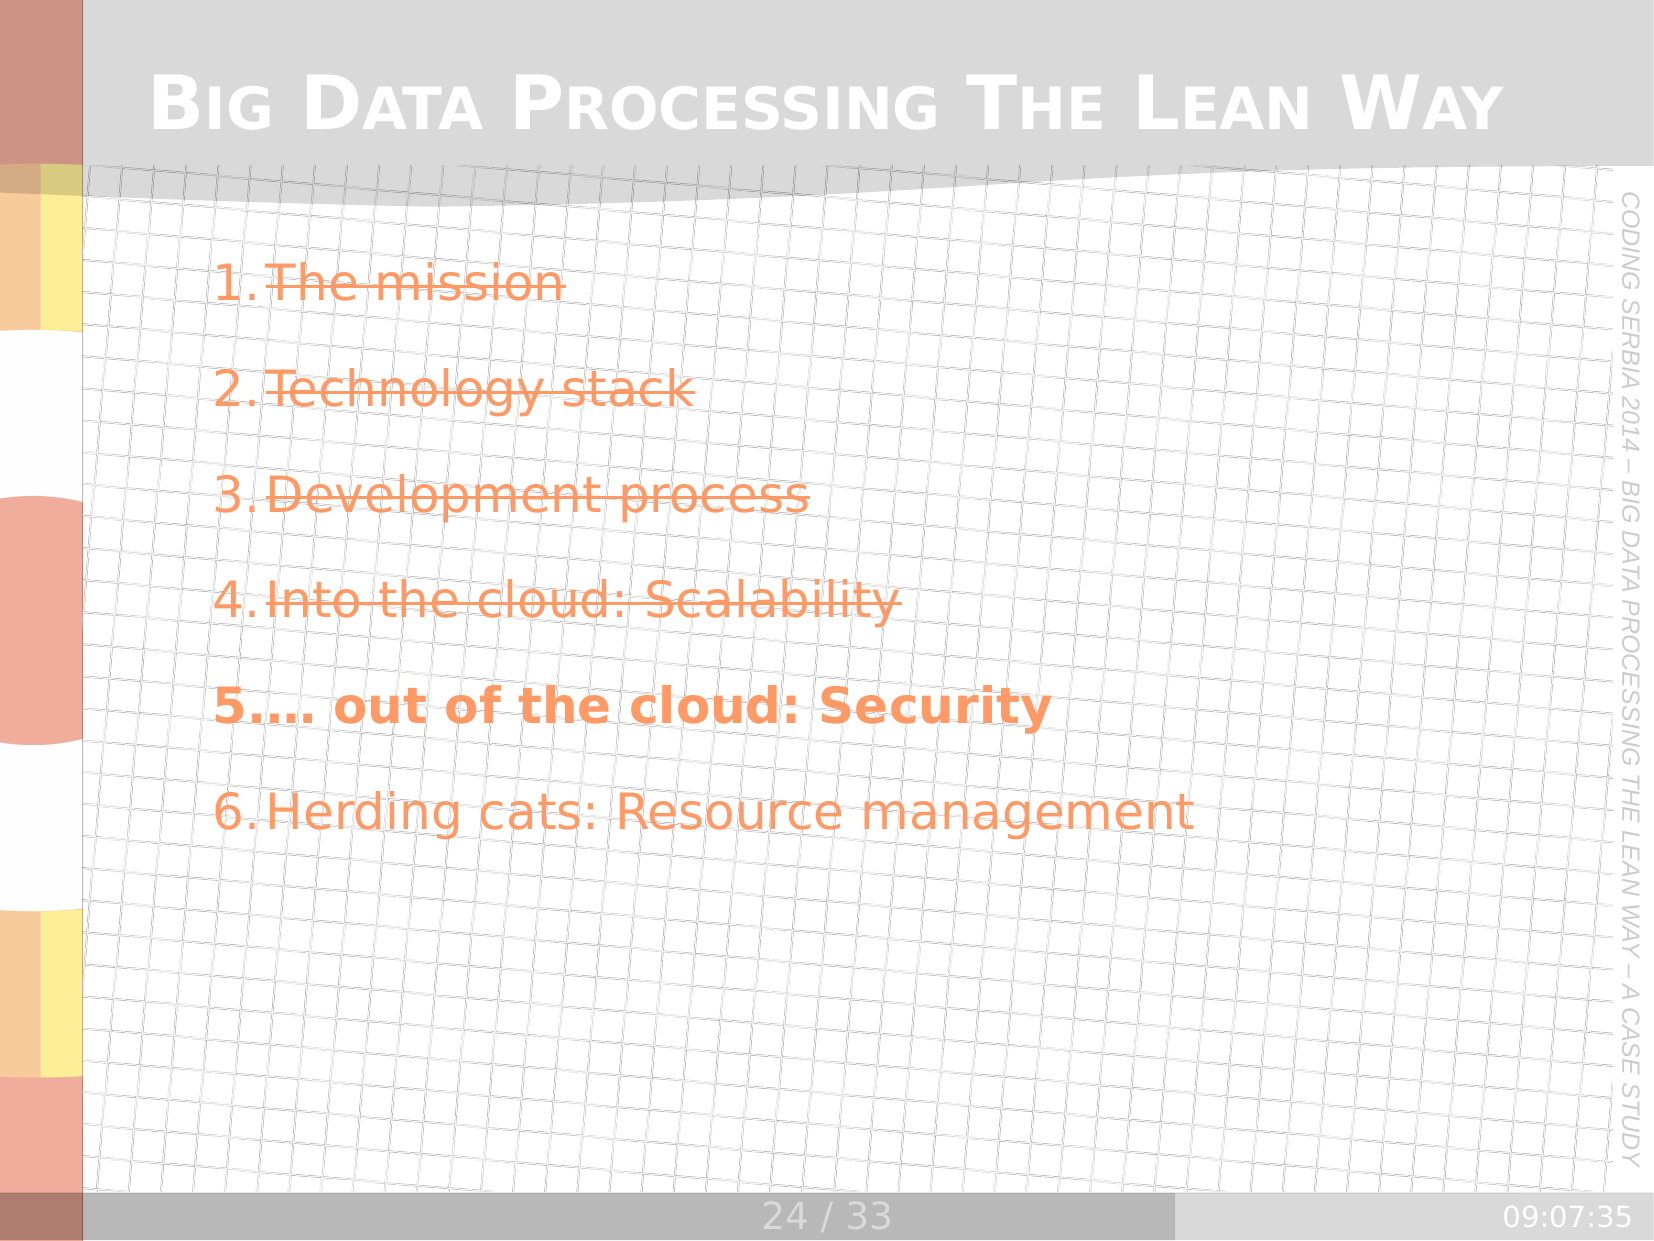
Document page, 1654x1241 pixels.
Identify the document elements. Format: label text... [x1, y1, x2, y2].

text_box [0, 1192, 1176, 1241]
picture [82, 165, 1613, 1192]
title BIG DATA PROCESSING THE LEAN WAY [147, 41, 1565, 166]
list The mission Technology stack Development process Into the cloud: Scalability … out of the cloud: Security Herding cats: Resource management [194, 253, 1554, 1188]
